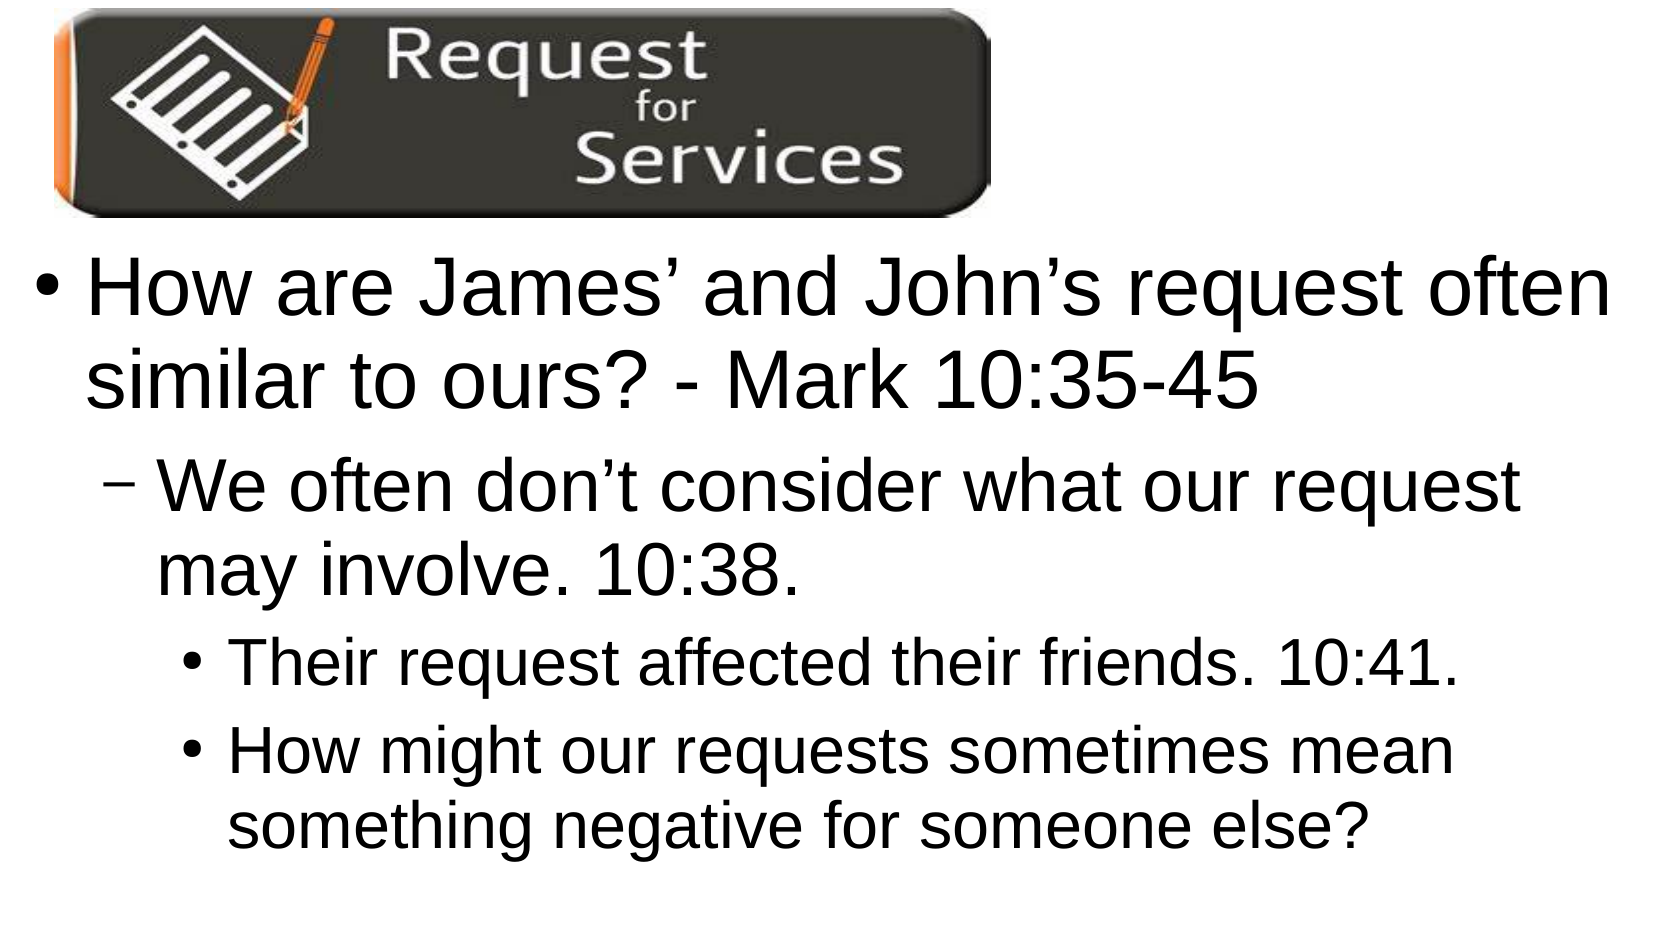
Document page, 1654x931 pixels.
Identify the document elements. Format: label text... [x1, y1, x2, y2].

list How are James’ and John’s request often similar to ours? - Mark 10:35-45 We often don’t consider what our request may involve. 10:38. Their request affected their friends. 10:41. How might our requests sometimes mean something negative for someone else? [15, 240, 1636, 901]
picture [54, 8, 991, 218]
